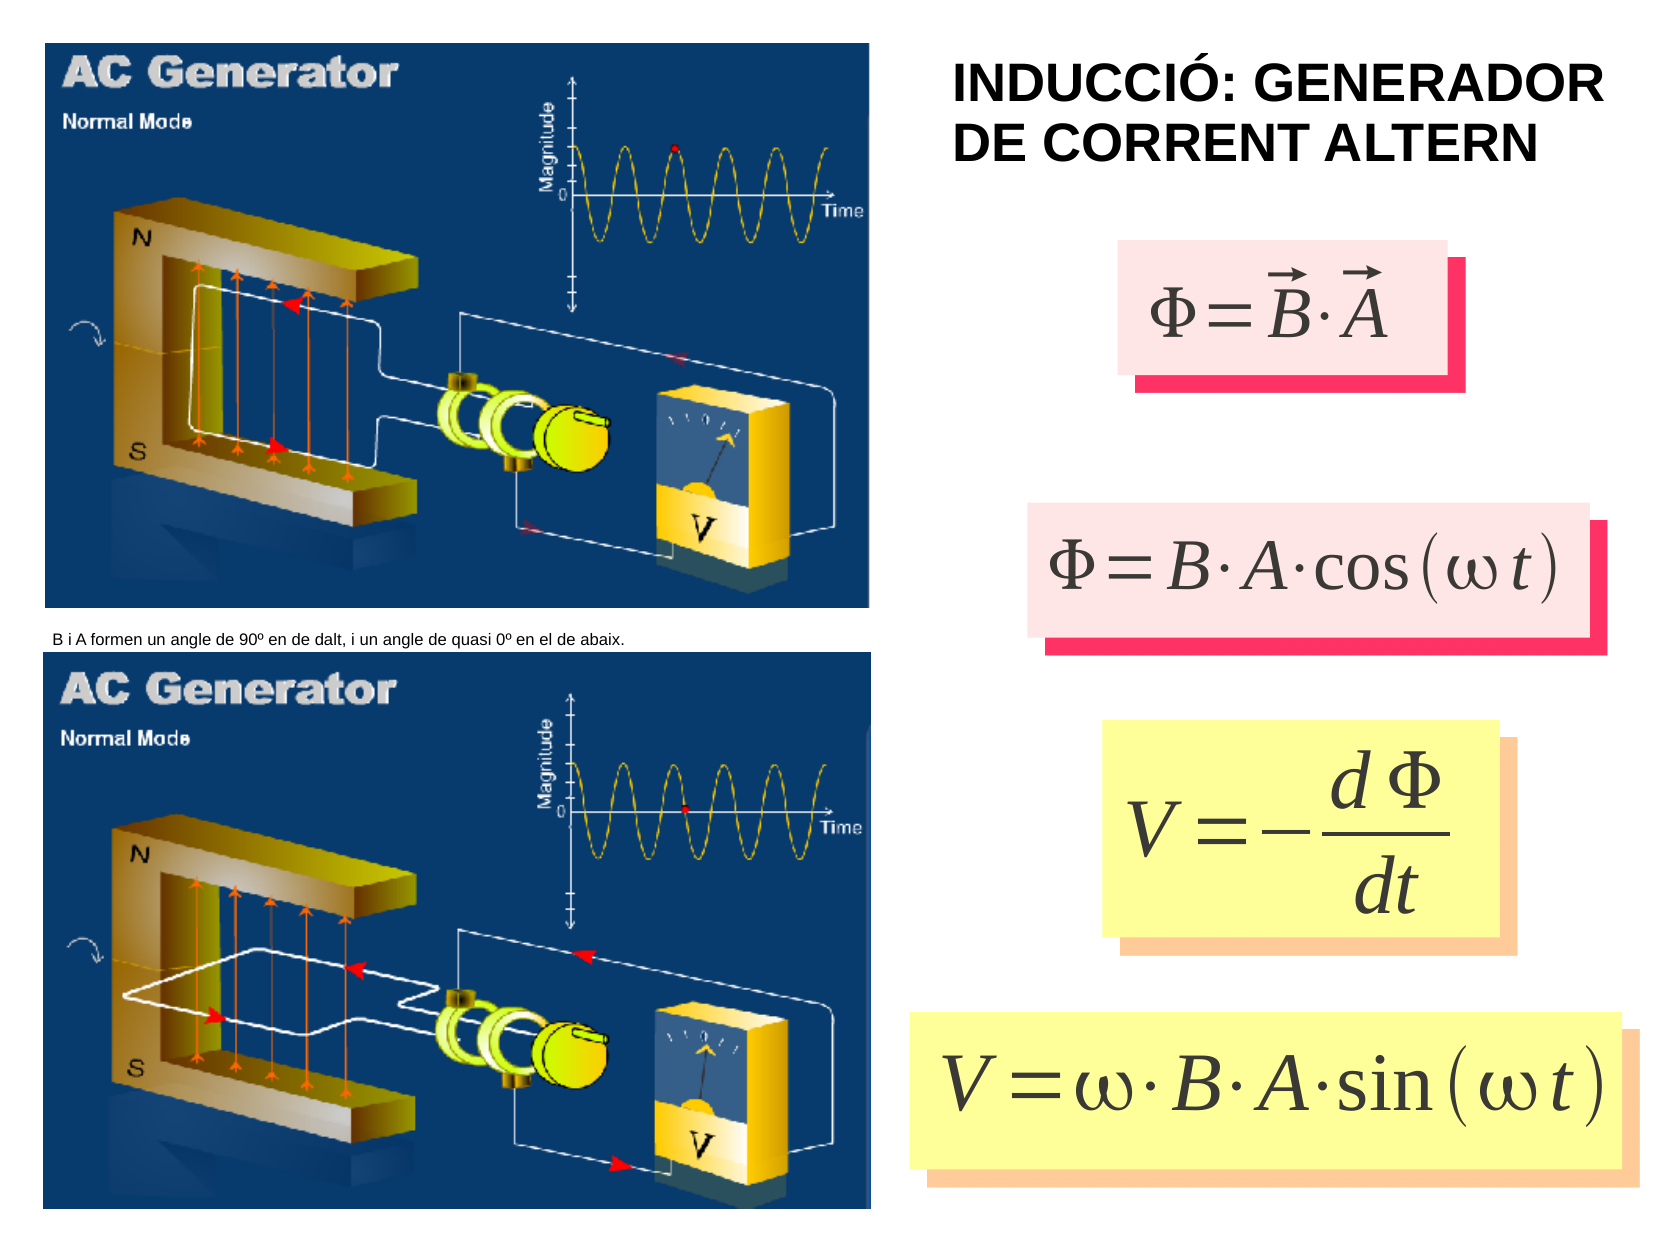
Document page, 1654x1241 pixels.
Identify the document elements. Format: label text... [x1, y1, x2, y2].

picture [45, 43, 871, 608]
text_box INDUCCIÓ: GENERADOR DE CORRENT ALTERN [937, 45, 1654, 181]
text_box [1117, 240, 1448, 376]
text_box [1102, 719, 1500, 938]
chart [932, 1037, 1615, 1133]
picture [43, 652, 871, 1209]
text_box B i A formen un angle de 90º en de dalt, i un angle de quasi 0º en el de abaix. [37, 622, 863, 657]
text_box [909, 1011, 1623, 1170]
text_box [1027, 502, 1590, 638]
chart [1041, 525, 1568, 609]
chart [1142, 262, 1396, 354]
chart [1117, 735, 1461, 932]
